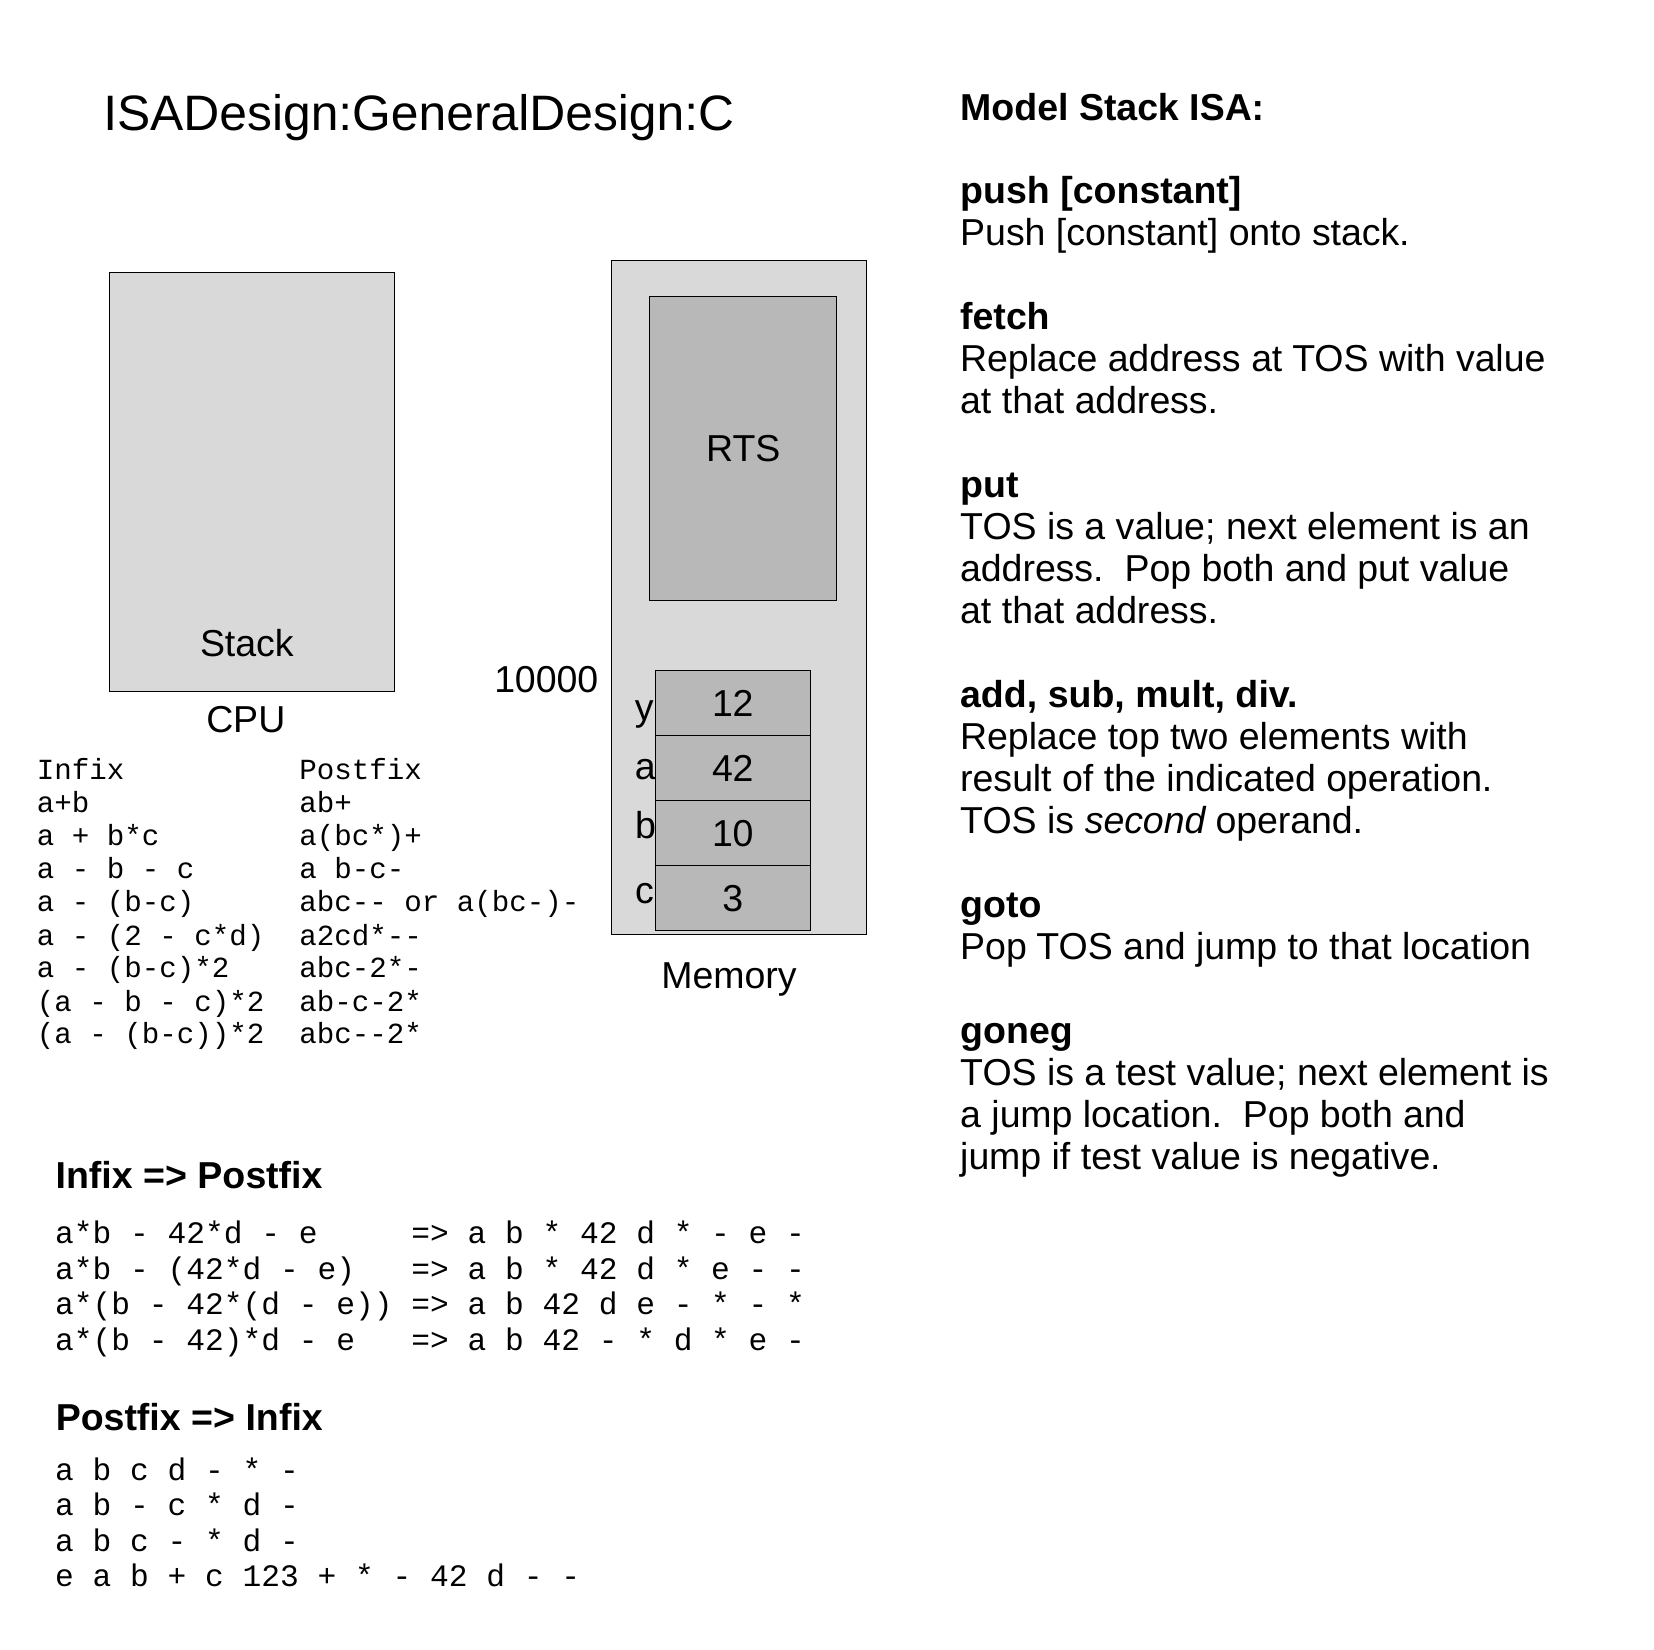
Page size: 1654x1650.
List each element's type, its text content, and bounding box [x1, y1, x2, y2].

text_box 10 [655, 800, 811, 865]
text_box a b c d - * - a b - c * d - a b c - * d - e a b + c 123 + * - 42 d - - [40, 1446, 821, 1597]
text_box b [621, 796, 671, 854]
text_box ISADesign:GeneralDesign:C [88, 78, 945, 166]
text_box 3 [655, 865, 811, 931]
text_box c [621, 861, 669, 919]
text_box a*b - 42*d - e => a b * 42 d * - e - a*b - (42*d - e) => a b * 42 d * e - - a*(b - 42*(d - e)) => a b 42 d e - * - * a*(b - 42)*d - e => a b 42 - * d * e - [40, 1210, 821, 1361]
text_box [109, 272, 395, 692]
text_box Infix Postfix a+b ab+ a + b*c a(bc*)+ a - b - c a b-c- a - (b-c) abc-- or a(bc-)- a - (2 - c*d) a2cd*-- a - (b-c)*2 abc-2*- (a - b - c)*2 ab-c-2* (a - (b-c))*2 abc--2* [22, 748, 621, 1058]
text_box Memory [646, 946, 812, 1004]
text_box 10000 [479, 650, 613, 708]
text_box Model Stack ISA: push [constant] Push [constant] onto stack. fetch Replace address at TOS with value at that address. put TOS is a value; next element is an address. Pop both and put value at that address. add, sub, mult, div. Replace top two elements with result of the indicated operation. TOS is second operand. goto Pop TOS and jump to that location goneg TOS is a test value; next element is a jump location. Pop both and jump if test value is negative. [945, 78, 1571, 1288]
text_box a [620, 737, 671, 795]
text_box Postfix => Infix [40, 1389, 338, 1446]
text_box 42 [655, 735, 811, 800]
text_box CPU [191, 691, 301, 748]
text_box 12 [655, 670, 811, 735]
text_box [611, 260, 867, 935]
text_box y [620, 678, 668, 736]
text_box RTS [649, 296, 837, 601]
text_box Stack [185, 615, 309, 673]
text_box Infix => Postfix [40, 1146, 338, 1205]
text_box [621, 854, 655, 861]
